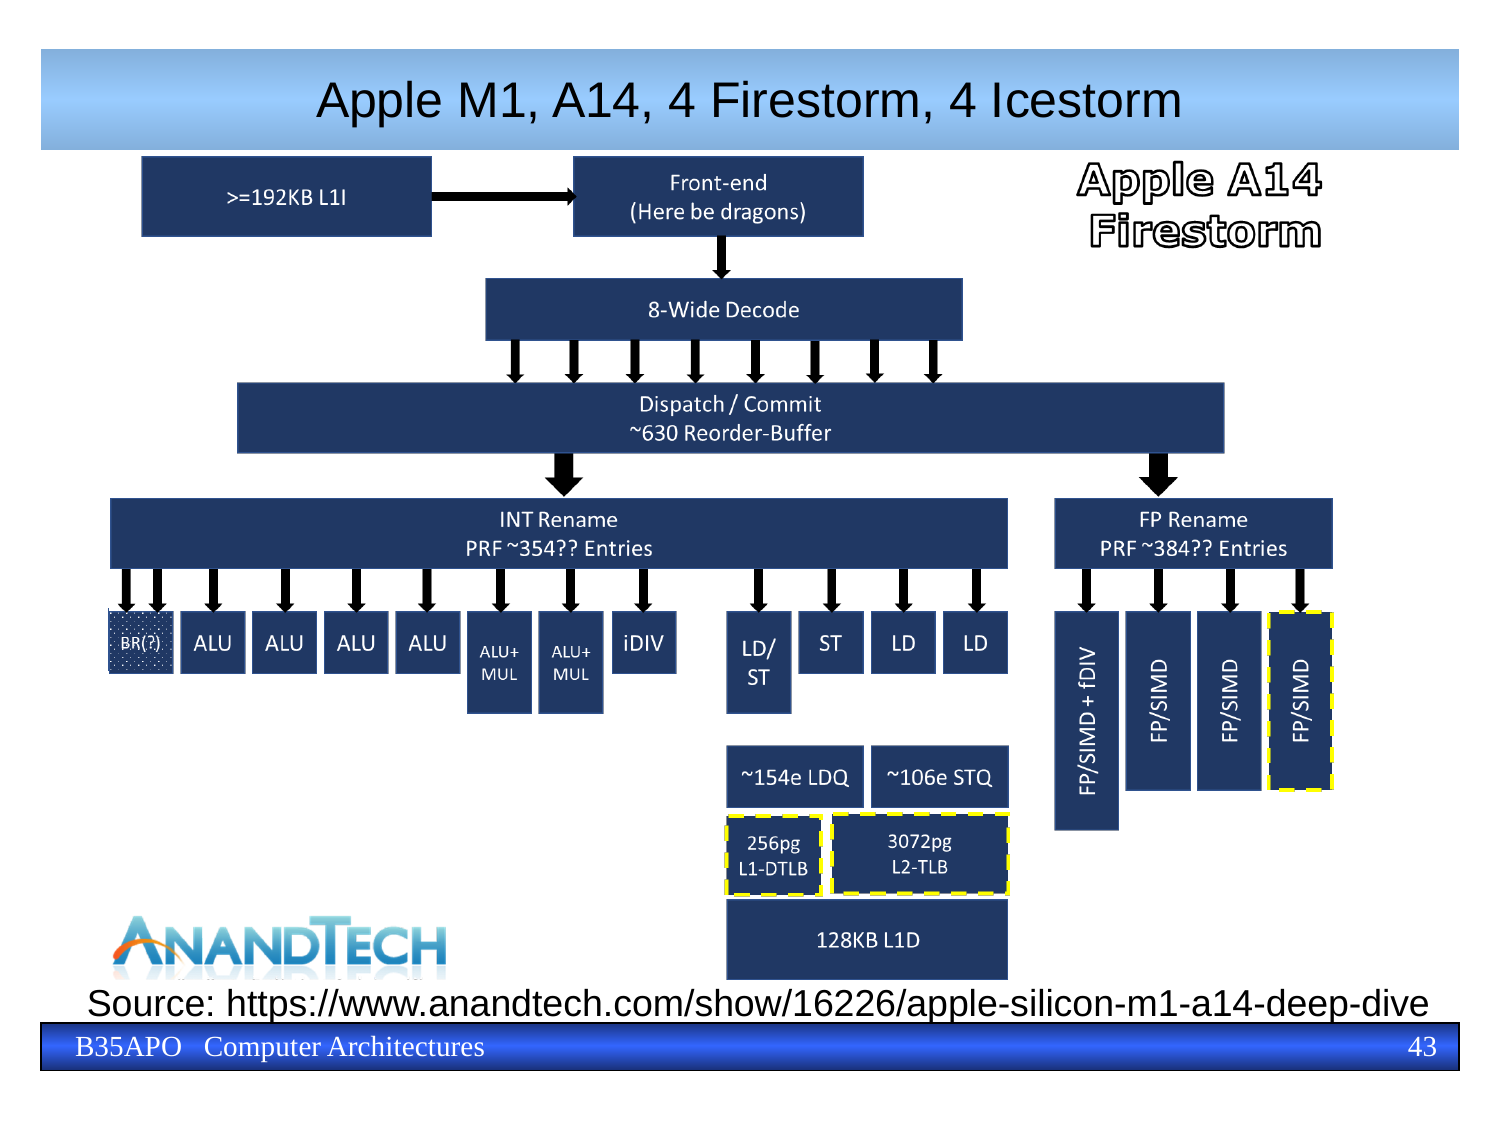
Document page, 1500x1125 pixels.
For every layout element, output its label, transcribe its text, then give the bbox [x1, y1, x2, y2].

title Apple M1, A14, 4 Firestorm, 4 Icestorm [41, 49, 1459, 150]
picture [77, 132, 1364, 975]
text_box Source: https://www.anandtech.com/show/16226/apple-silicon-m1-a14-deep-dive [72, 975, 1485, 1032]
